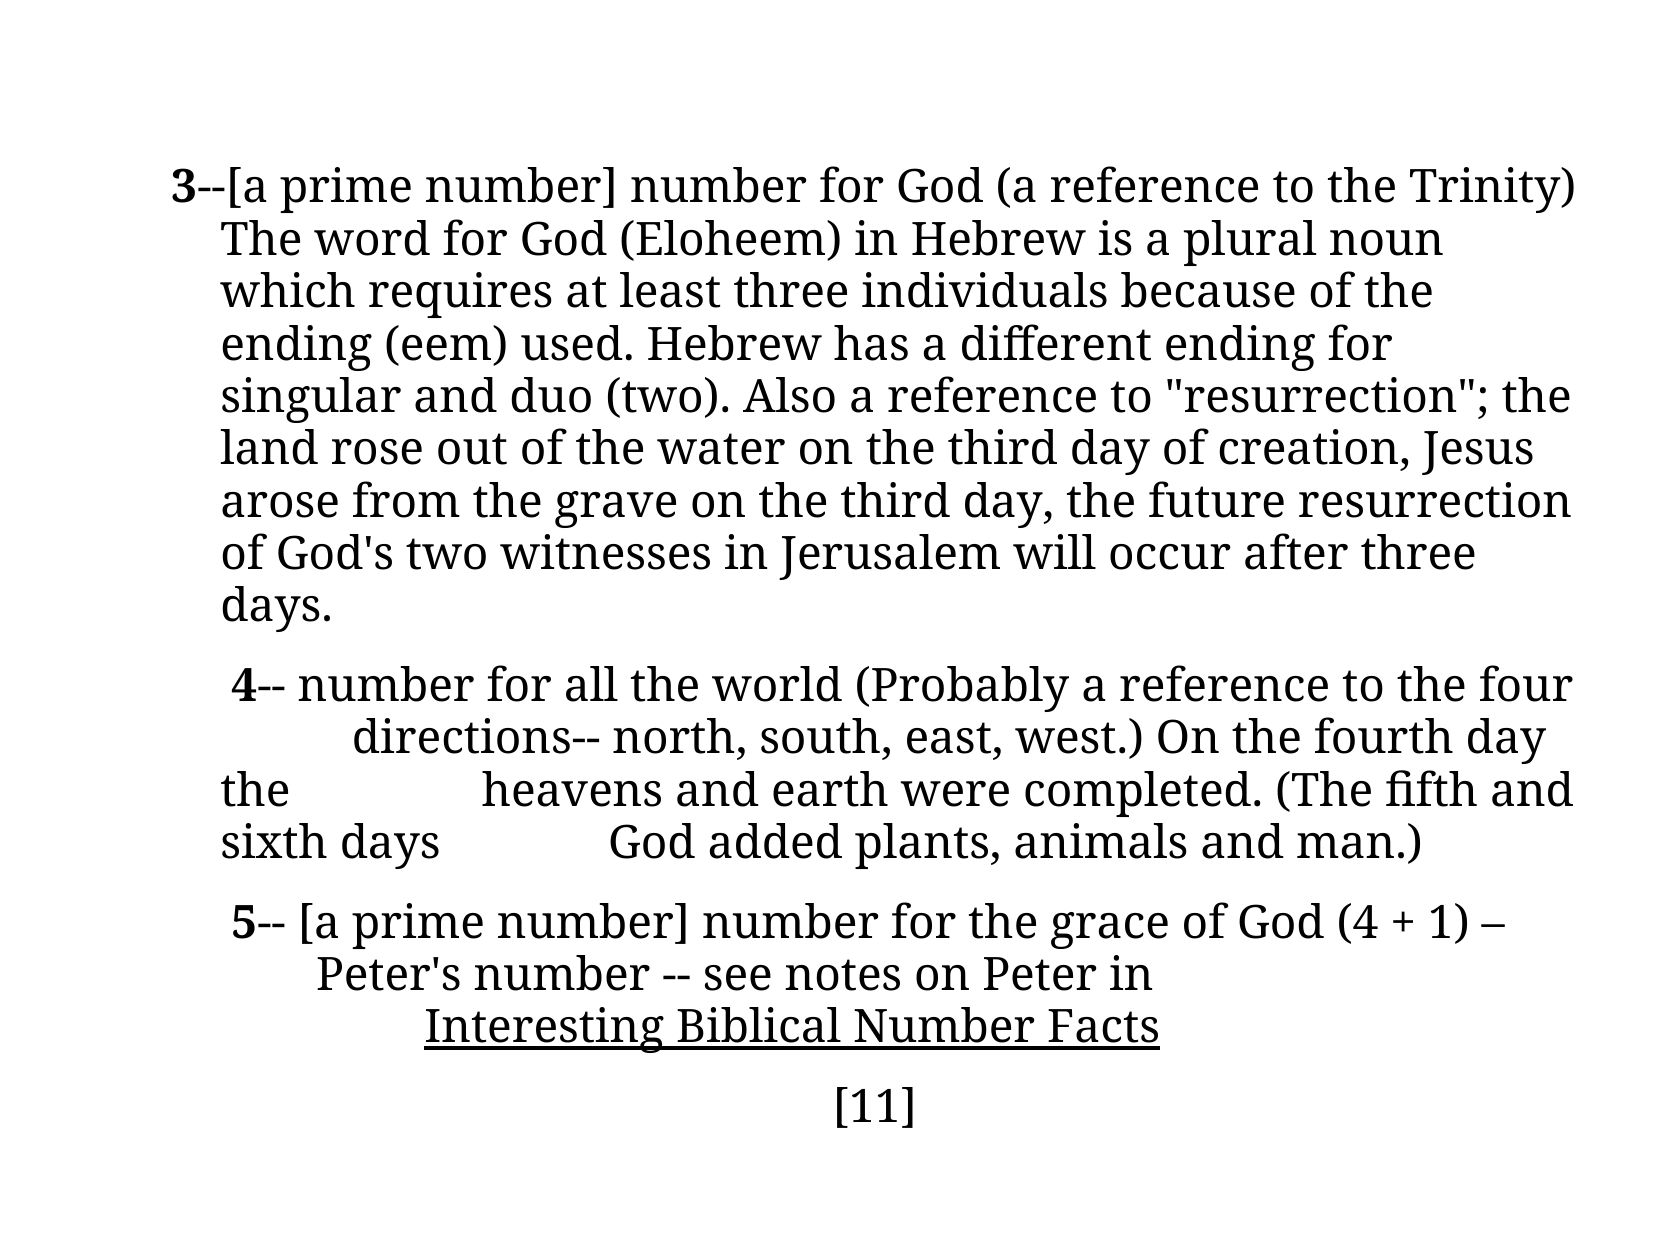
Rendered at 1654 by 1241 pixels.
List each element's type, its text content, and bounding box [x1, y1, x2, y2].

list 3--[a prime number] number for God (a reference to the Trinity) The word for God (Eloheem) in Hebrew is a plural noun which requires at least three individuals because of the ending (eem) used. Hebrew has a different ending for singular and duo (two). Also a reference to "resurrection"; the land rose out of the water on the third day of creation, Jesus arose from the grave on the third day, the future resurrection of God's two witnesses in Jerusalem will occur after three days. 4-- number for all the world (Probably a reference to the four directions-- north, south, east, west.) On the fourth day the heavens and earth were completed. (The fifth and sixth days God added plants, animals and man.) 5-- [a prime number] number for the grace of God (4 + 1) – Peter's number -- see notes on Peter in Interesting Biblical Number Facts [11] [90, 76, 1579, 1160]
